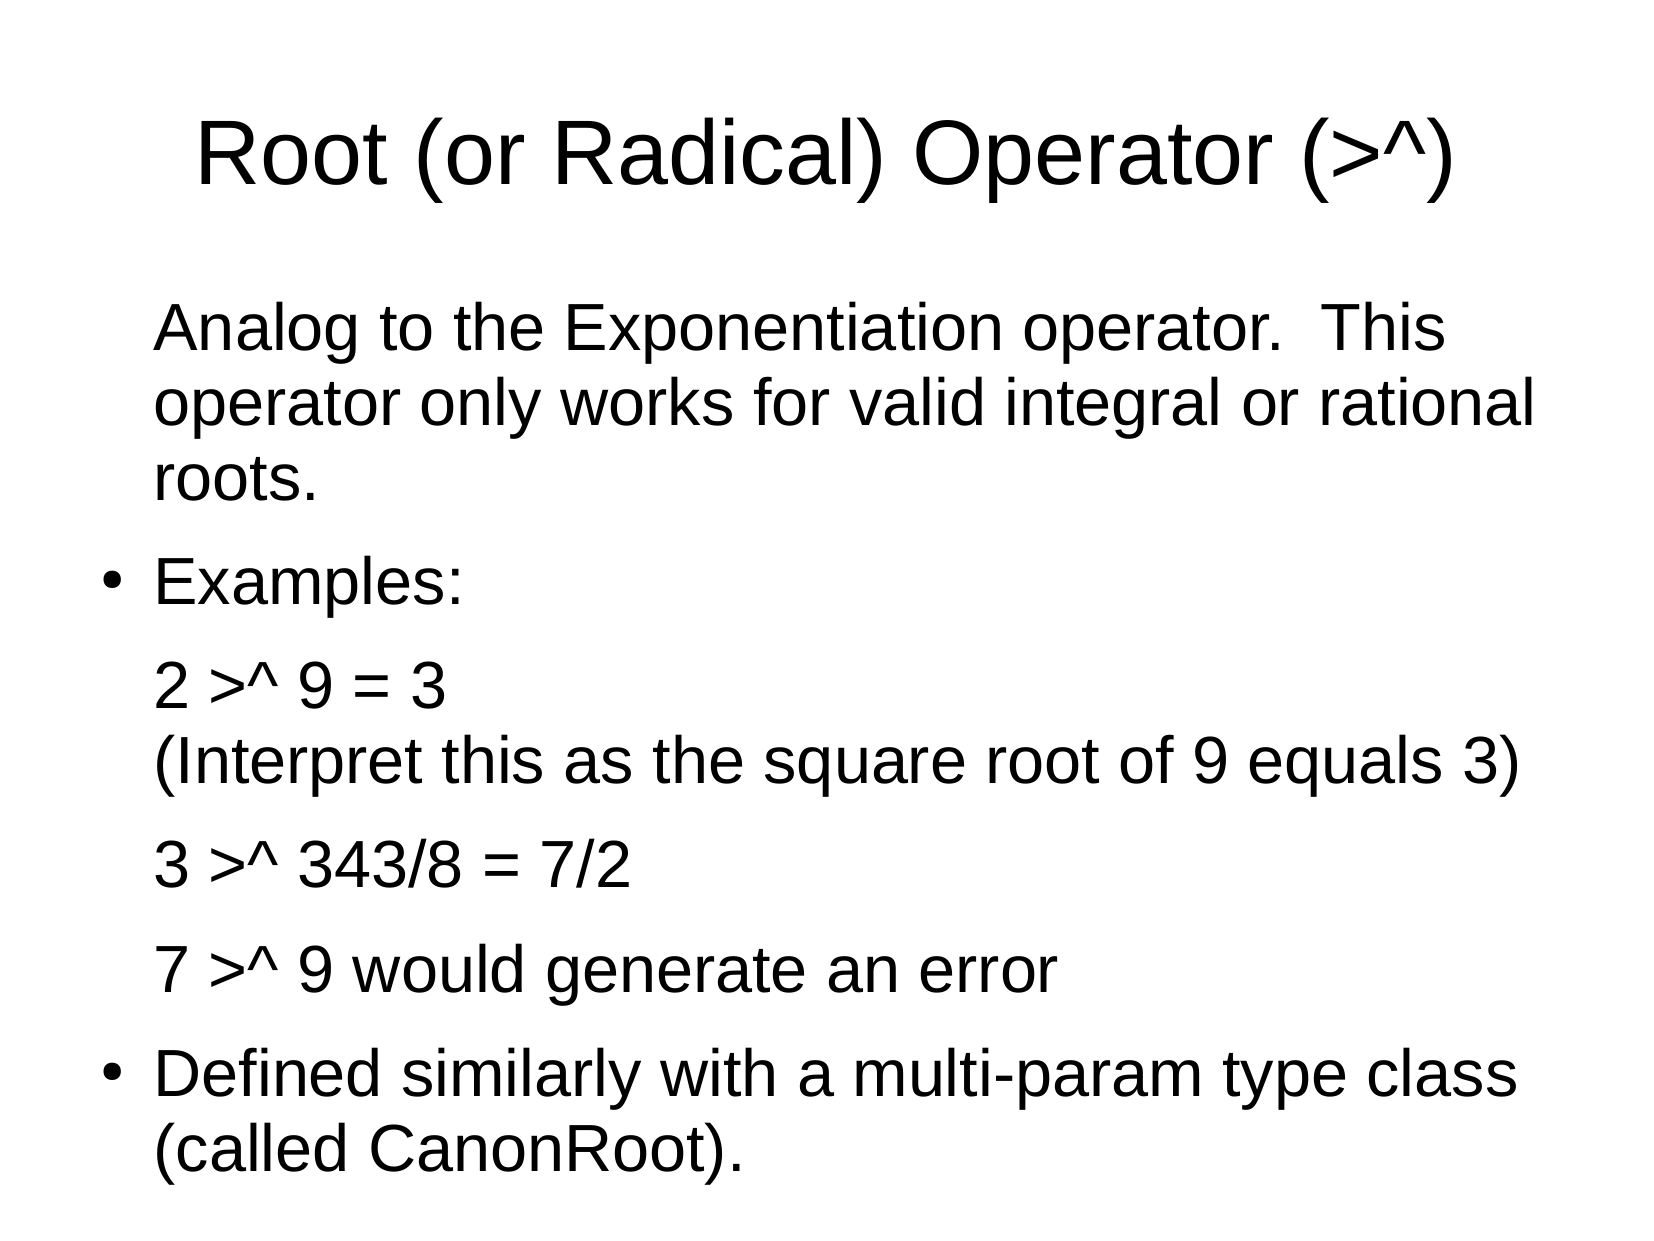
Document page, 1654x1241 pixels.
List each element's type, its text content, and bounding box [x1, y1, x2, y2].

title Root (or Radical) Operator (>^) [82, 49, 1571, 257]
list Analog to the Exponentiation operator. This operator only works for valid integral or rational roots. Examples: 2 >^ 9 = 3 (Interpret this as the square root of 9 equals 3) 3 >^ 343/8 = 7/2 7 >^ 9 would generate an error Defined similarly with a multi-param type class (called CanonRoot). [82, 290, 1571, 1010]
